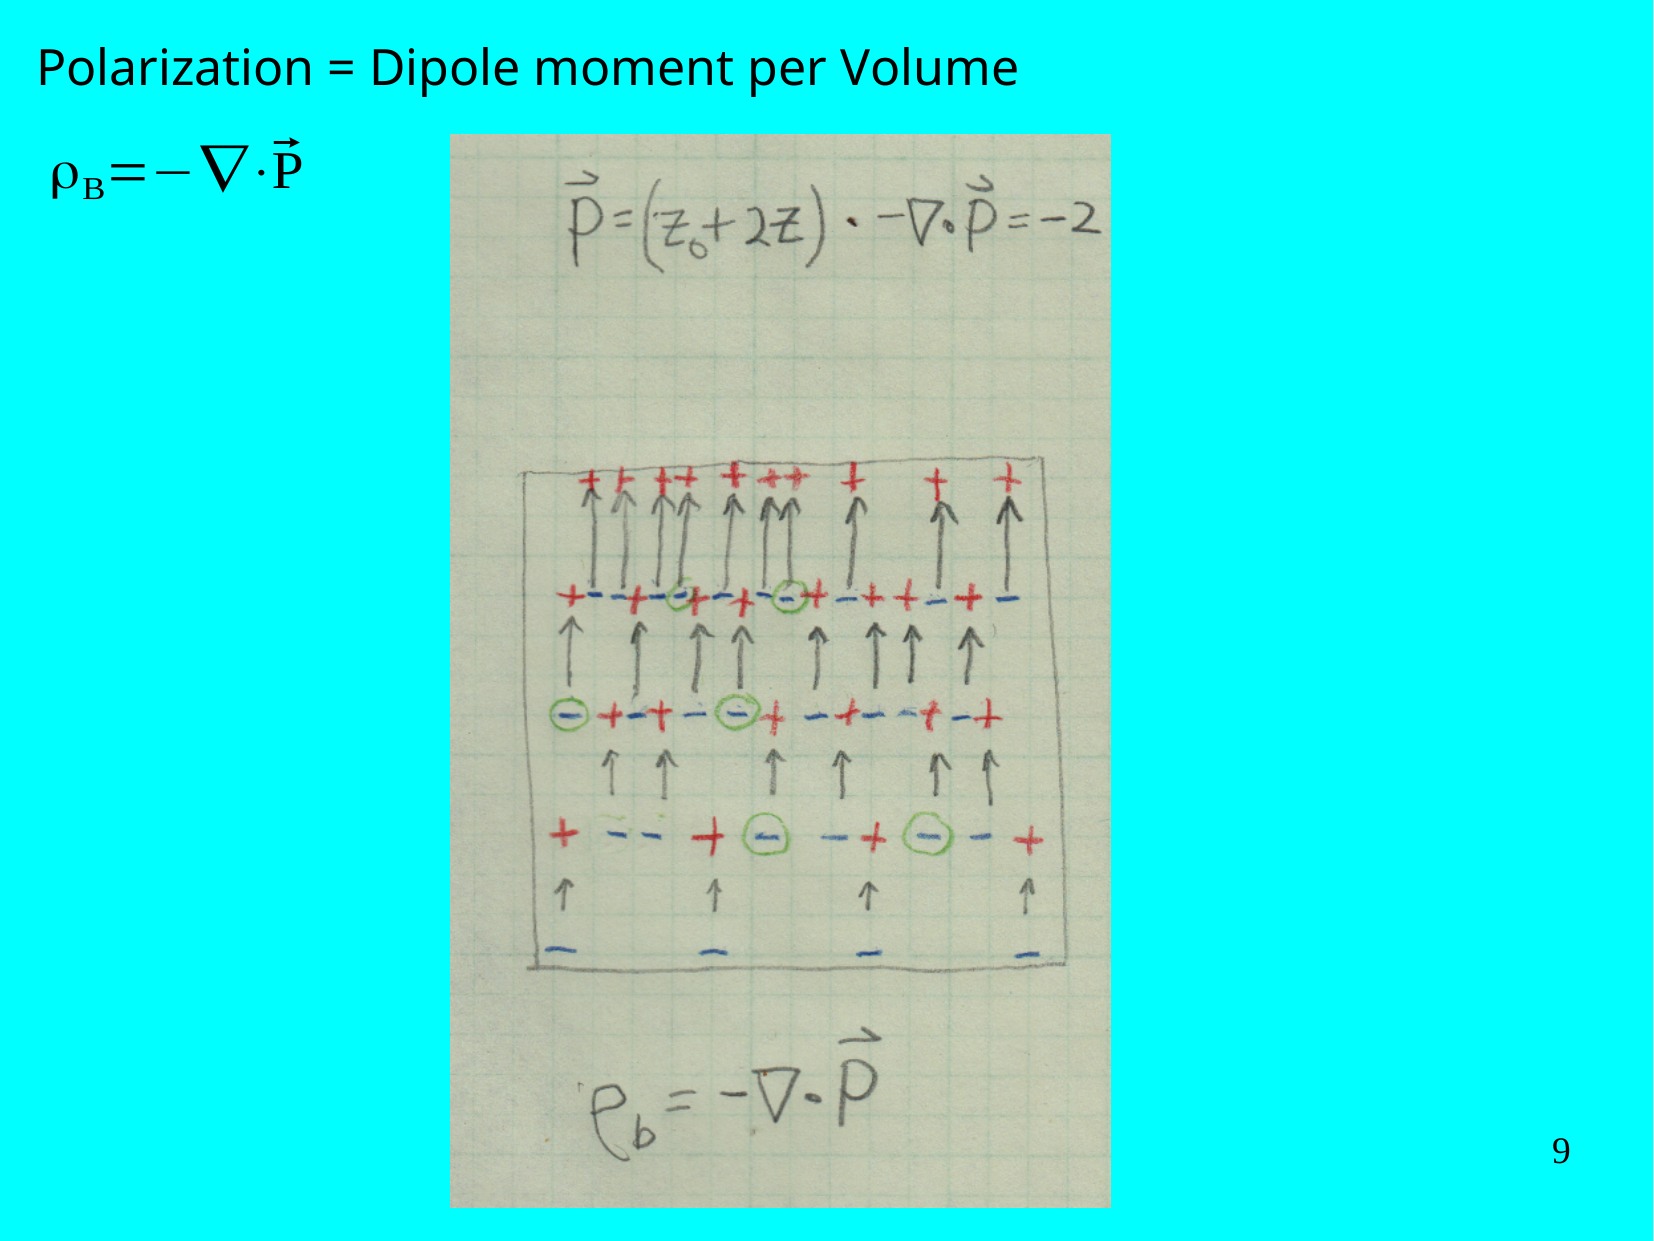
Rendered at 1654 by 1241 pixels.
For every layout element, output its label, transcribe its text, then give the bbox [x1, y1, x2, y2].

text_box Polarization = Dipole moment per Volume [21, 25, 1606, 260]
picture [0, 0, 1654, 1241]
chart [43, 133, 311, 207]
